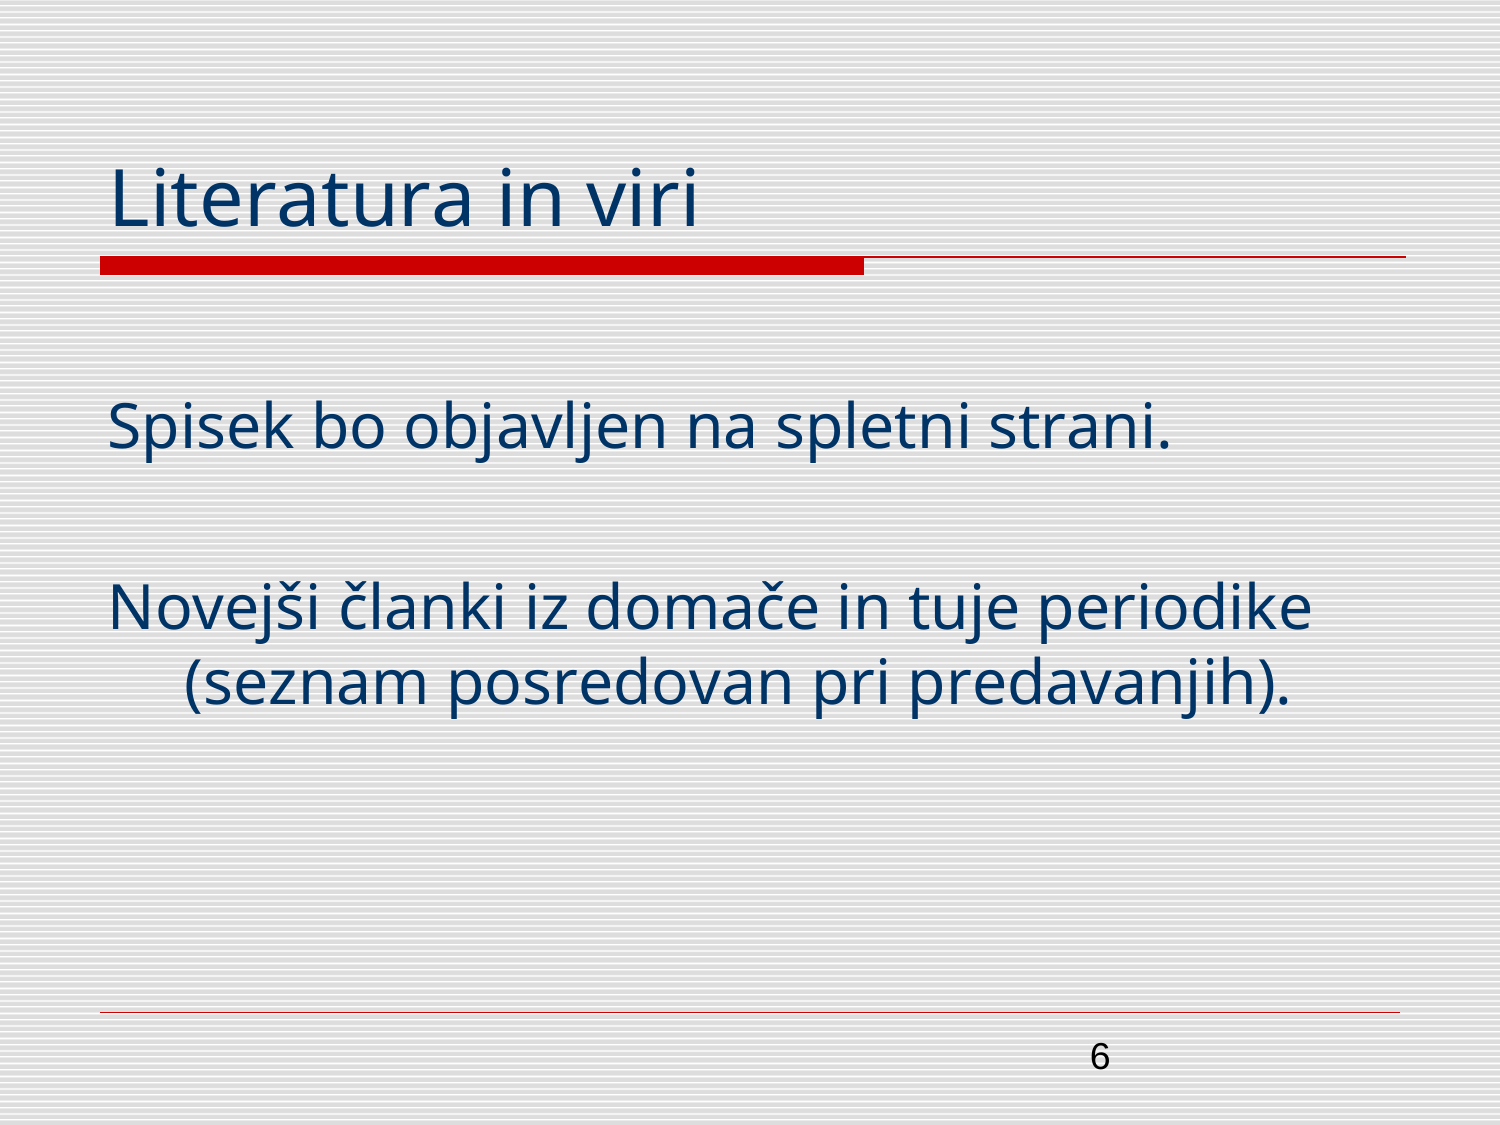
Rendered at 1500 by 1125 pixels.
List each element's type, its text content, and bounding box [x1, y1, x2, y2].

list Spisek bo objavljen na spletni strani. Novejši članki iz domače in tuje periodike (seznam posredovan pri predavanjih). [92, 287, 1406, 988]
title Literatura in viri [94, 49, 1407, 250]
picture [0, 0, 1500, 1125]
